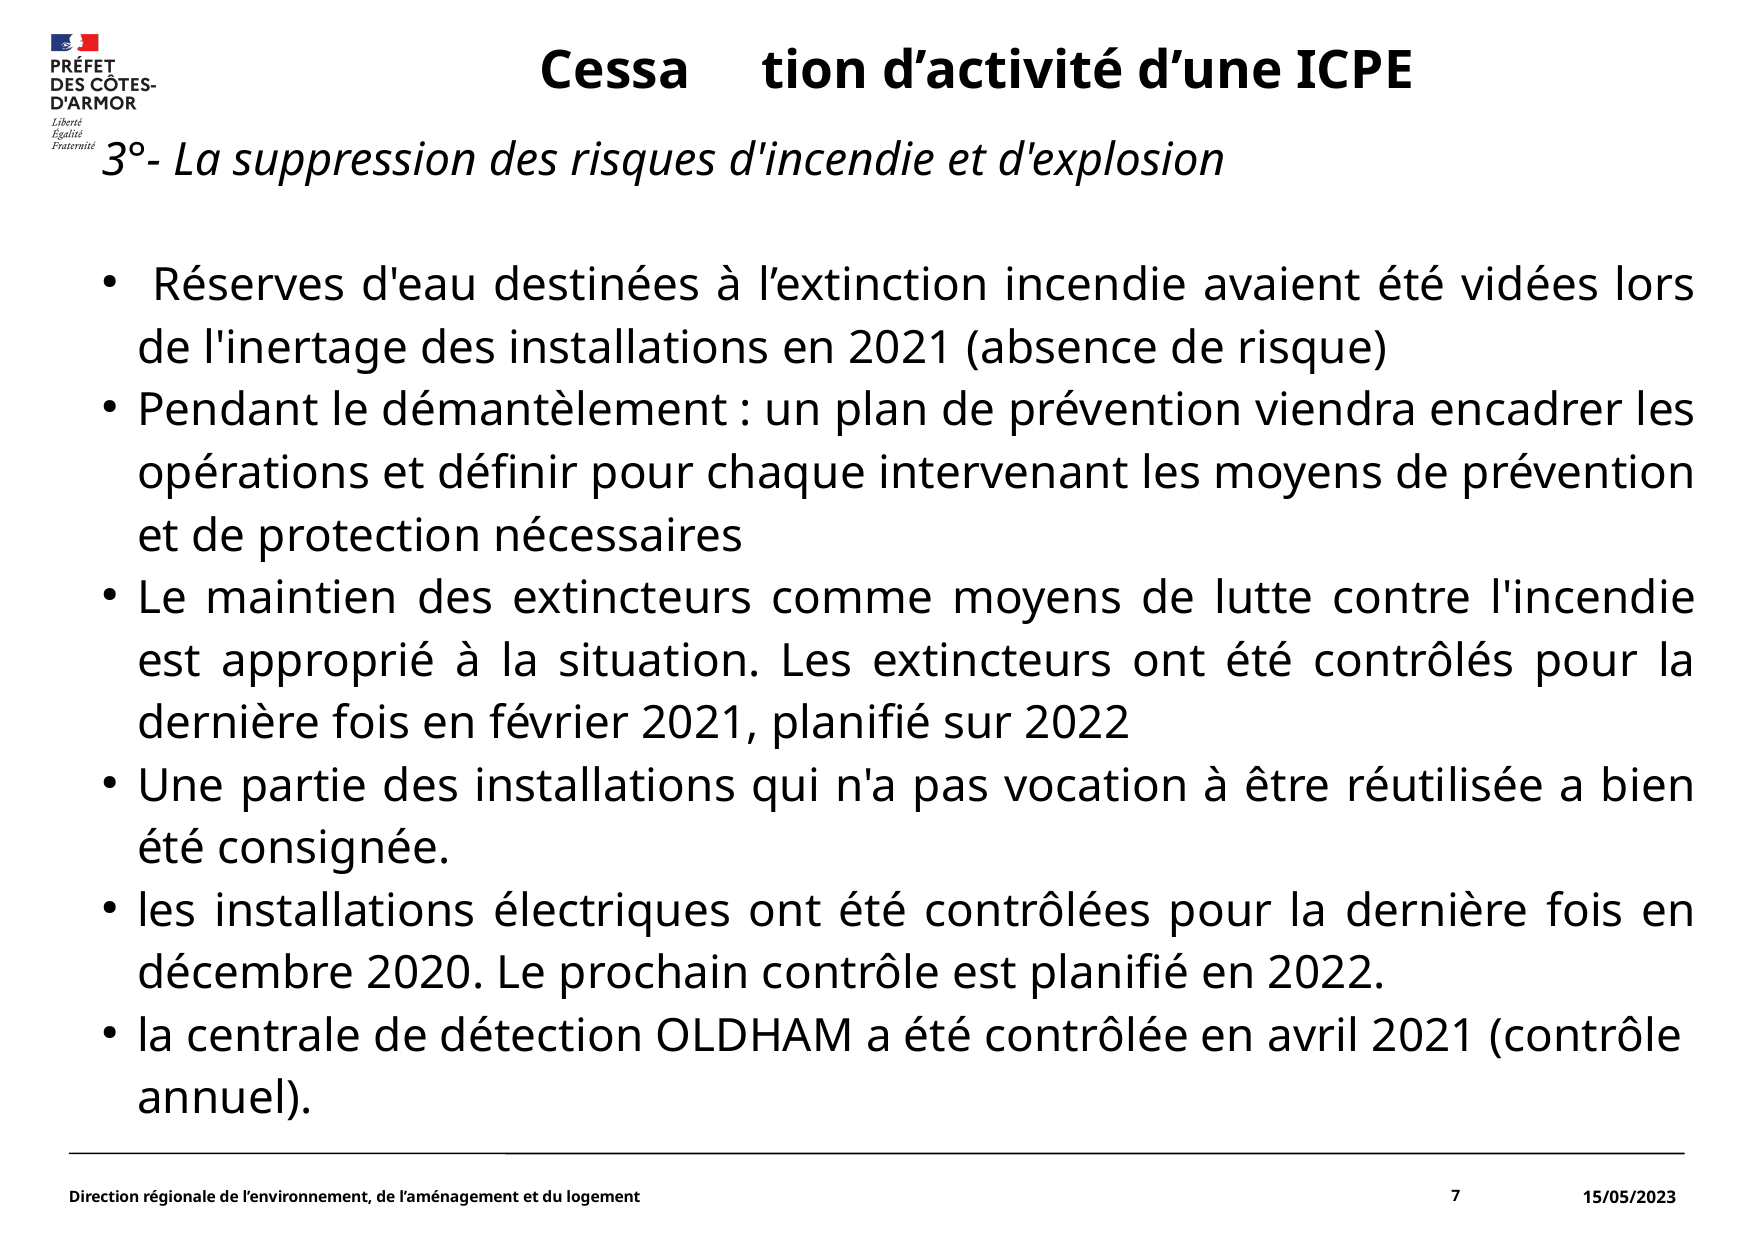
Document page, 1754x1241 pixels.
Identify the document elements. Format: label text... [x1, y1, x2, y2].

title Cessa tion d’activité d’une ICPE [361, 42, 1593, 126]
text_box 3°- La suppression des risques d'incendie et d'explosion Réserves d'eau destinées à l’extinction incendie avaient été vidées lors de l'inertage des installations en 2021 (absence de risque) Pendant le démantèlement : un plan de prévention viendra encadrer les opérations et définir pour chaque intervenant les moyens de prévention et de protection nécessaires Le maintien des extincteurs comme moyens de lutte contre l'incendie est approprié à la situation. Les extincteurs ont été contrôlés pour la dernière fois en février 2021, planifié sur 2022 Une partie des installations qui n'a pas vocation à être réutilisée a bien été consignée. les installations électriques ont été contrôlées pour la dernière fois en décembre 2020. Le prochain contrôle est planifié en 2022. la centrale de détection OLDHAM a été contrôlée en avril 2021 (contrôle annuel). [101, 126, 1699, 1241]
